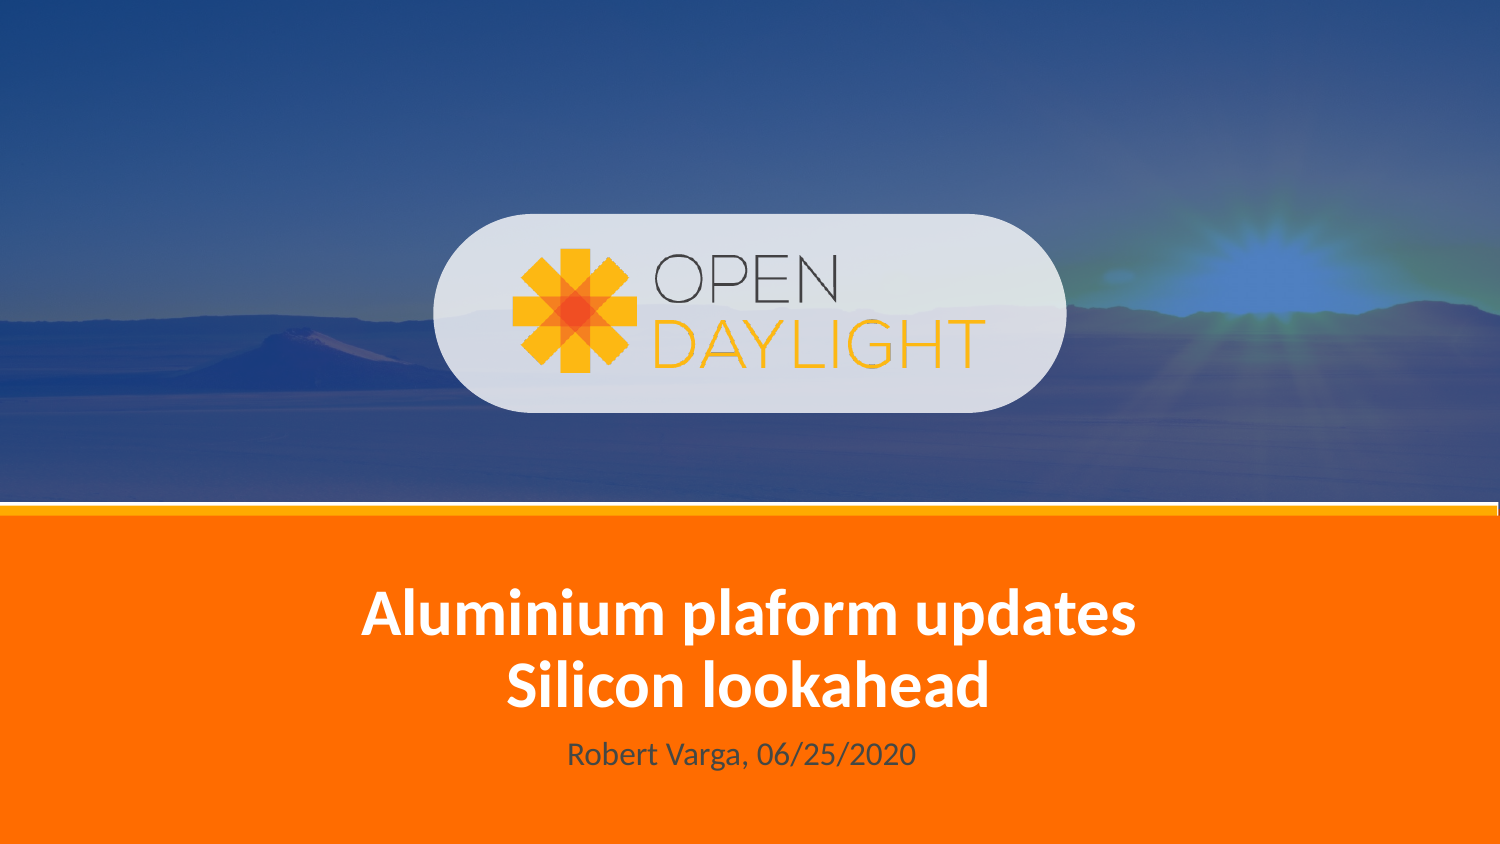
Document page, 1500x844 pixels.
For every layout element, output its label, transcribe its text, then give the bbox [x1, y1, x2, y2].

title Aluminium plaform updates Silicon lookahead [130, 609, 1369, 690]
picture [451, 187, 1046, 435]
subtitle Robert Varga, 06/25/2020 [183, 728, 1308, 778]
